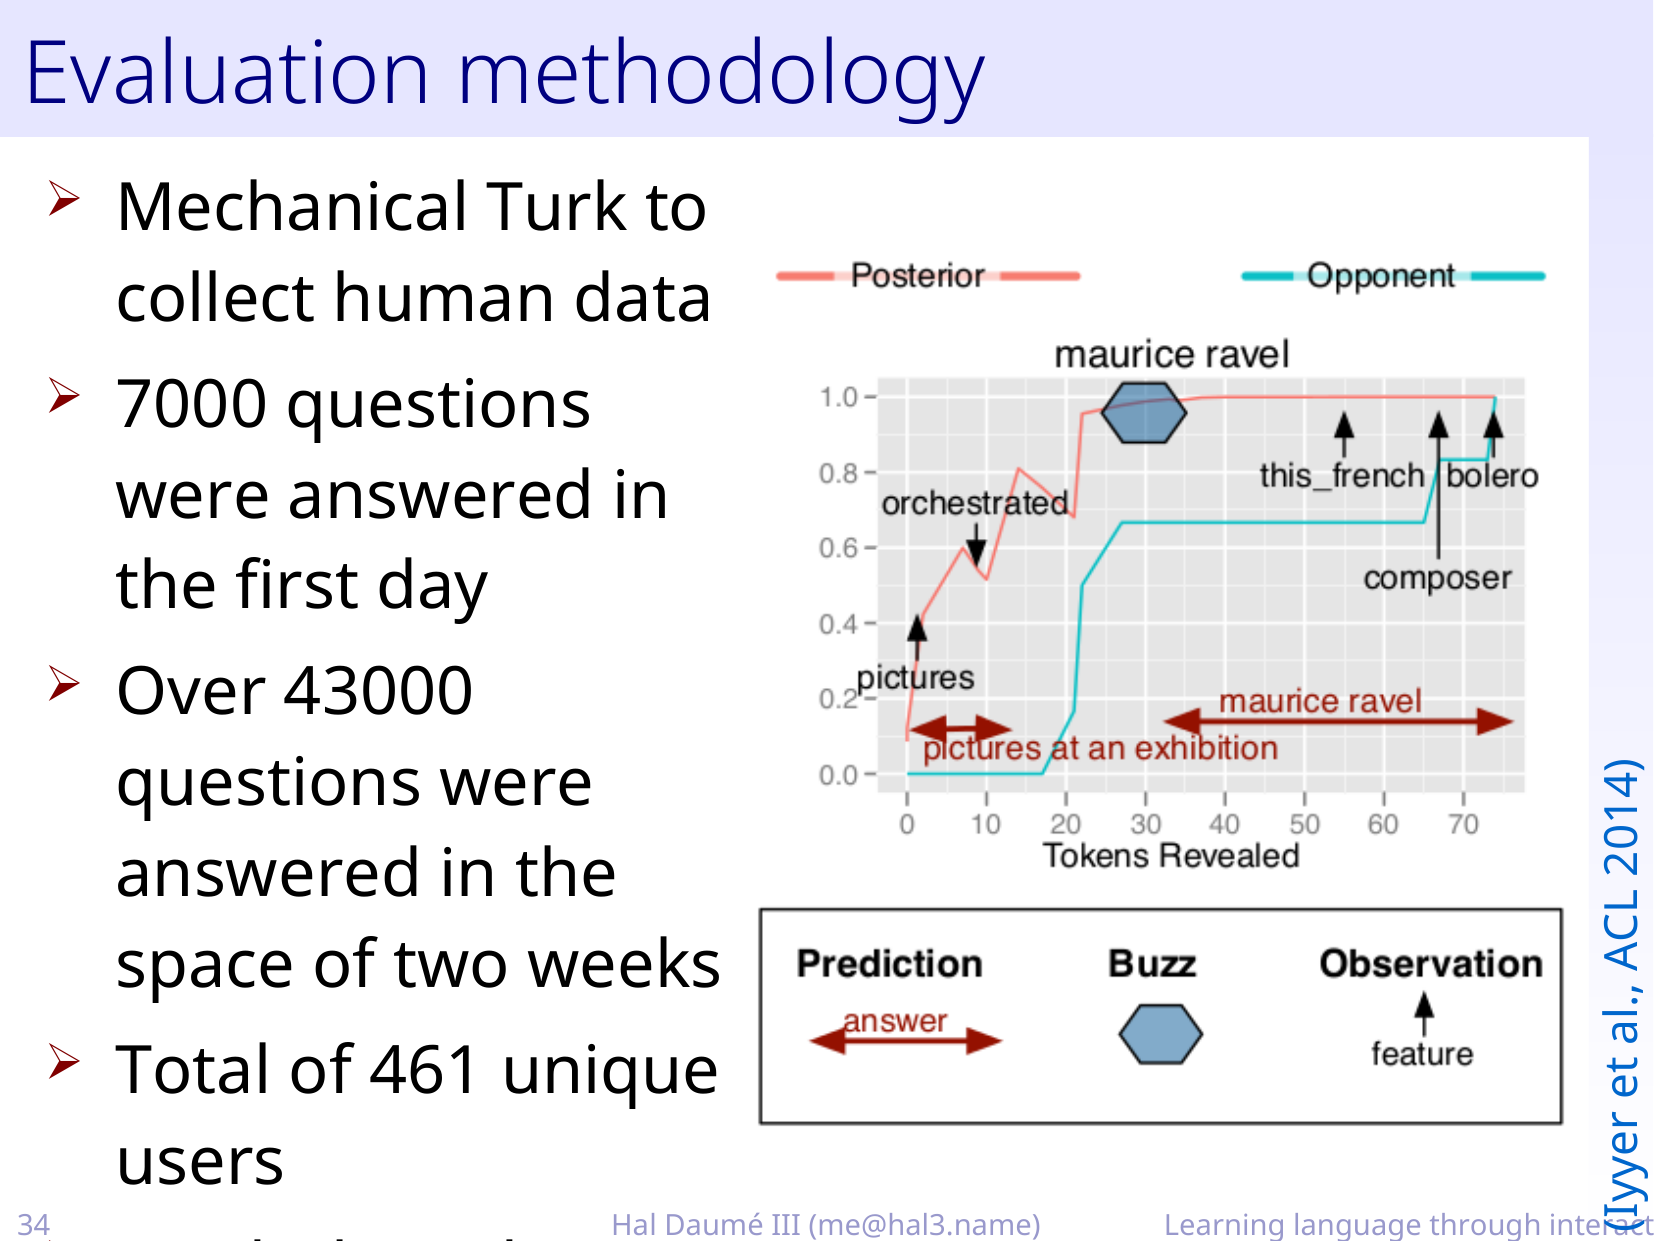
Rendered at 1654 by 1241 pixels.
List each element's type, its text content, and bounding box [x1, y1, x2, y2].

picture [753, 252, 1572, 1132]
text_box (Iyyer et al., ACL 2014) [1585, 688, 1649, 1236]
title Evaluation methodology [22, 8, 1639, 131]
list Mechanical Turk to collect human data 7000 questions were answered in the first day Over 43000 questions were answered in the space of two weeks Total of 461 unique users Leaderboard to encourage users [32, 159, 726, 1185]
